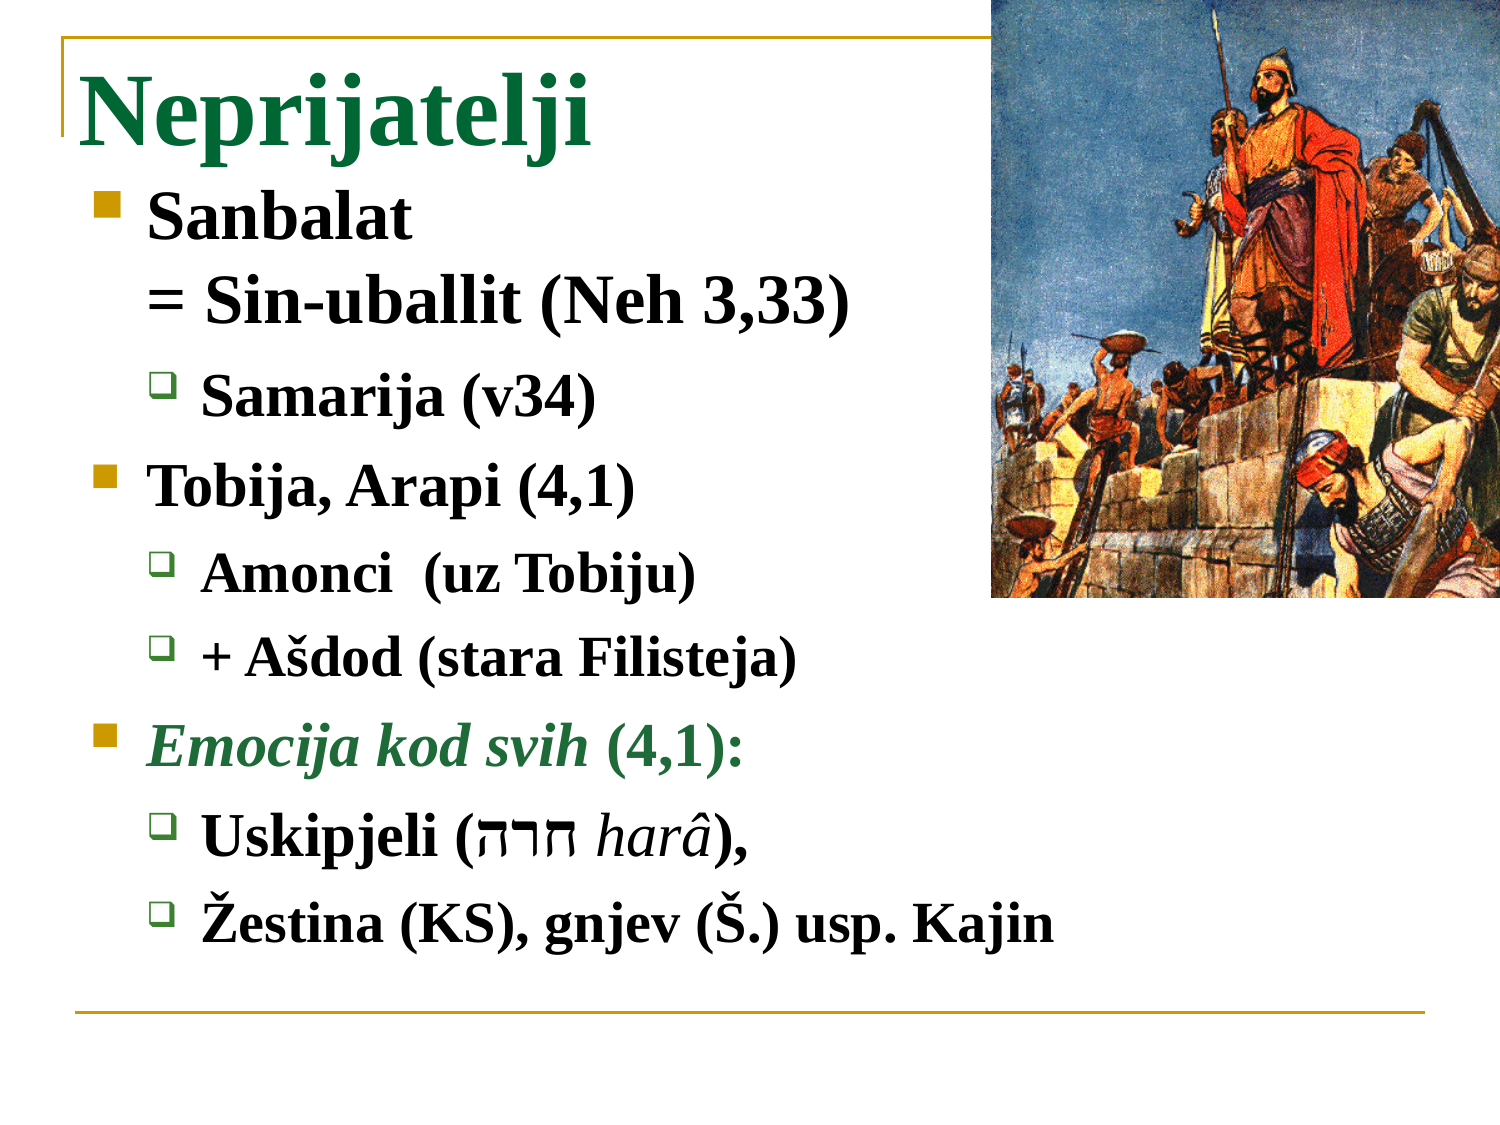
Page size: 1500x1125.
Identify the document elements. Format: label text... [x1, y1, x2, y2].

list Sanbalat = Sin-uballit (Neh 3,33) Samarija (v34) Tobija, Arapi (4,1) Amonci (uz Tobiju) + Ašdod (stara Filisteja) Emocija kod svih (4,1): Uskipjeli (חרה harâ), Žestina (KS), gnjev (Š.) usp. Kajin [75, 160, 1426, 1006]
picture [991, 0, 1500, 598]
title Neprijatelji [63, 33, 991, 221]
